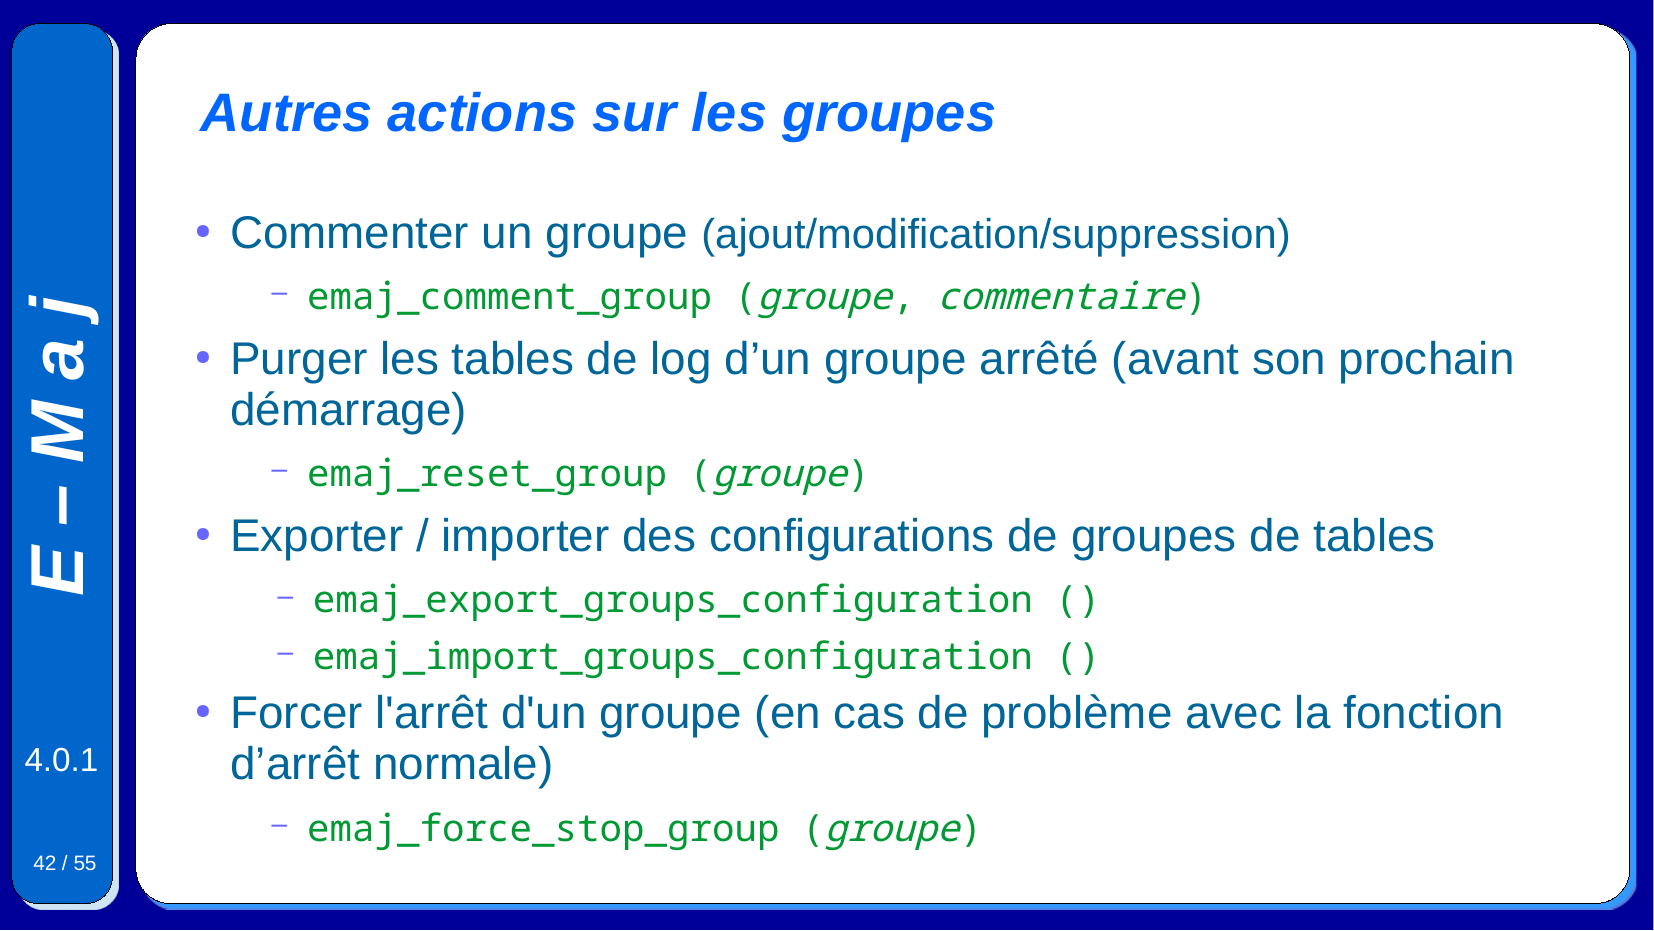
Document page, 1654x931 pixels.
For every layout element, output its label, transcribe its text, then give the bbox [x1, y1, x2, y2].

list Commenter un groupe (ajout/modification/suppression) emaj_comment_group (groupe, commentaire) Purger les tables de log d’un groupe arrêté (avant son prochain démarrage) emaj_reset_group (groupe) Exporter / importer des configurations de groupes de tables emaj_export_groups_configuration () emaj_import_groups_configuration () Forcer l'arrêt d'un groupe (en cas de problème avec la fonction d’arrêt normale) emaj_force_stop_group (groupe) [177, 206, 1587, 827]
title Autres actions sur les groupes [200, 34, 1575, 191]
